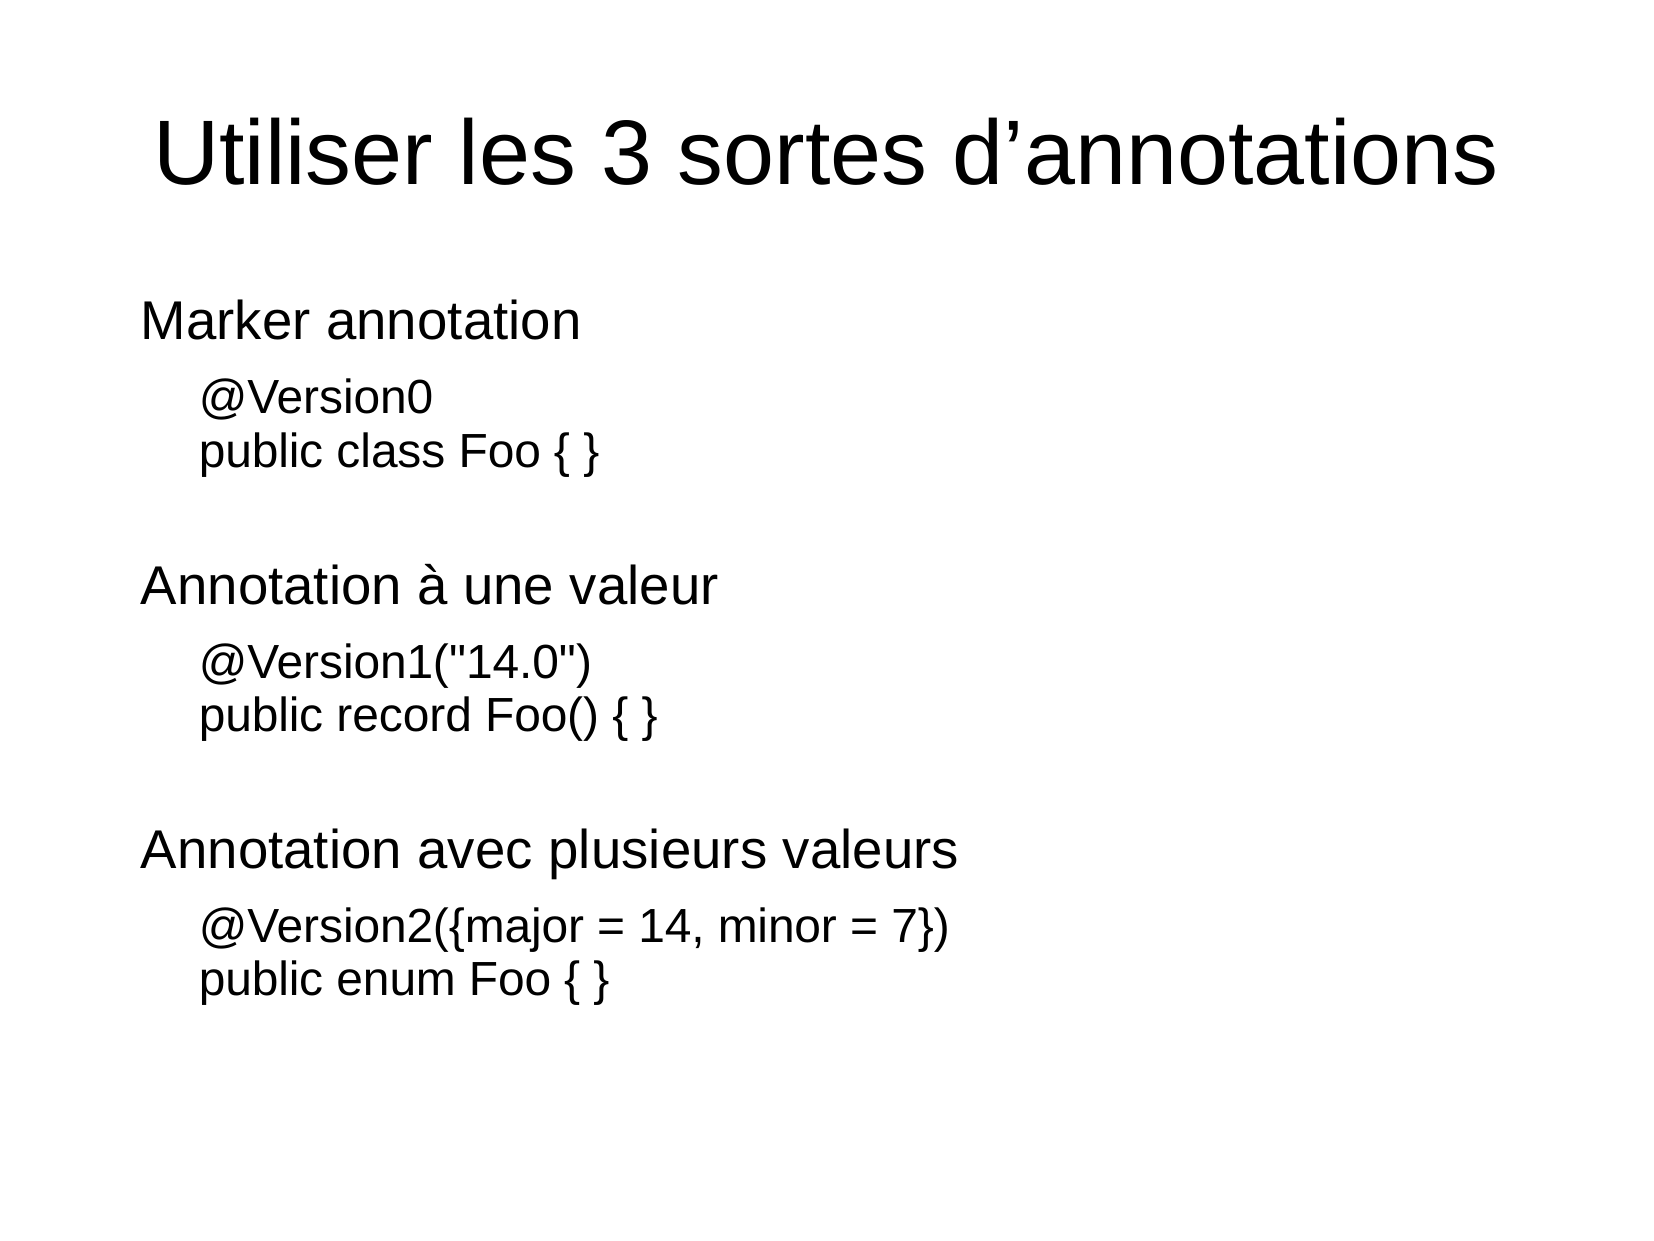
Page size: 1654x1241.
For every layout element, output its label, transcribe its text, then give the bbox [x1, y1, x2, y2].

title Utiliser les 3 sortes d’annotations [82, 49, 1571, 257]
list Marker annotation @Version0 public class Foo { } Annotation à une valeur @Version1("14.0") public record Foo() { } Annotation avec plusieurs valeurs @Version2({major = 14, minor = 7}) public enum Foo { } [82, 290, 1571, 1010]
